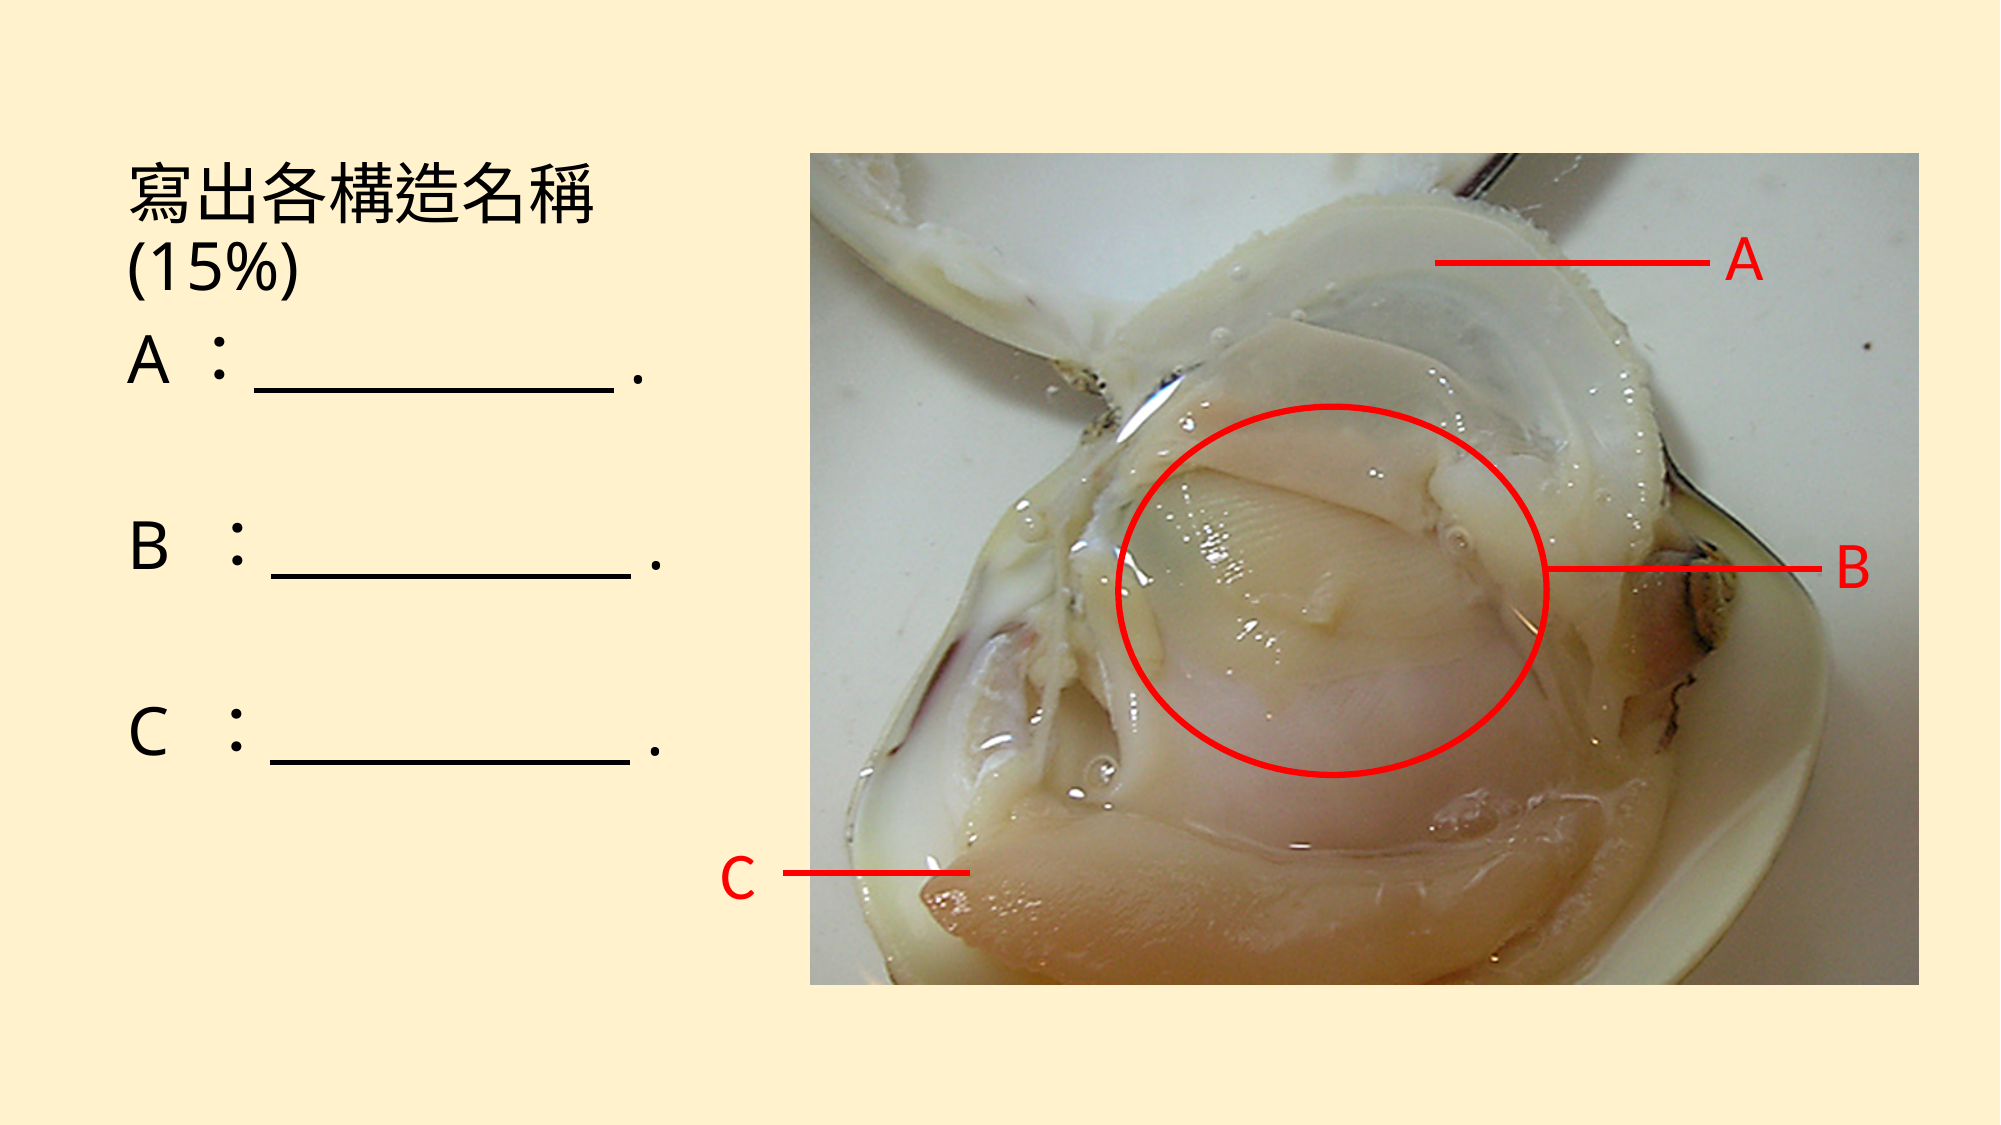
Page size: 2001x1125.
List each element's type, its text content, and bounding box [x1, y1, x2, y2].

text_box A [1710, 206, 1780, 303]
list 寫出各構造名稱(15%) A： . B ： . C ： . [112, 153, 783, 963]
text_box B [1820, 514, 1888, 611]
picture [810, 153, 1919, 985]
text_box C [705, 825, 772, 922]
